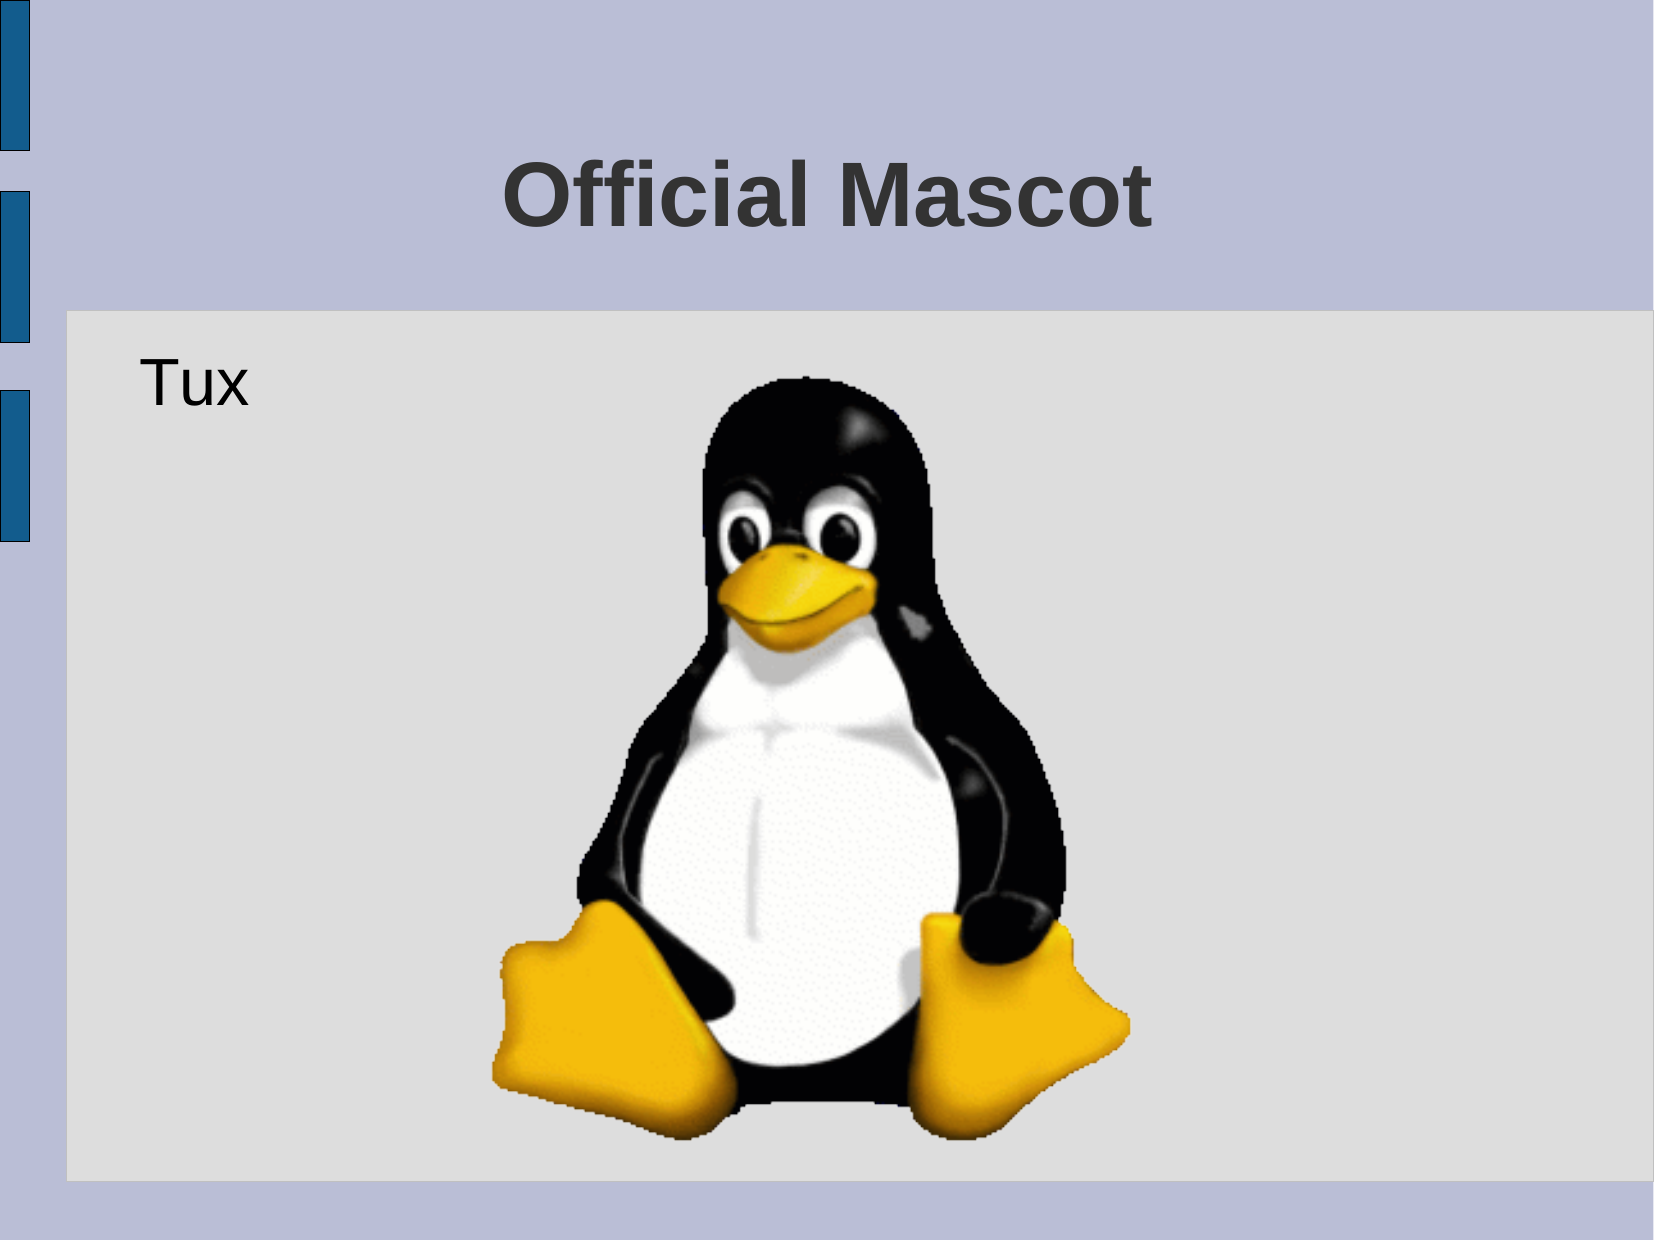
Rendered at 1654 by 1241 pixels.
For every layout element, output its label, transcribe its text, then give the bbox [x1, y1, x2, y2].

list Tux [121, 344, 1534, 1112]
title Official Mascot [121, 98, 1534, 291]
picture [472, 356, 1152, 1162]
